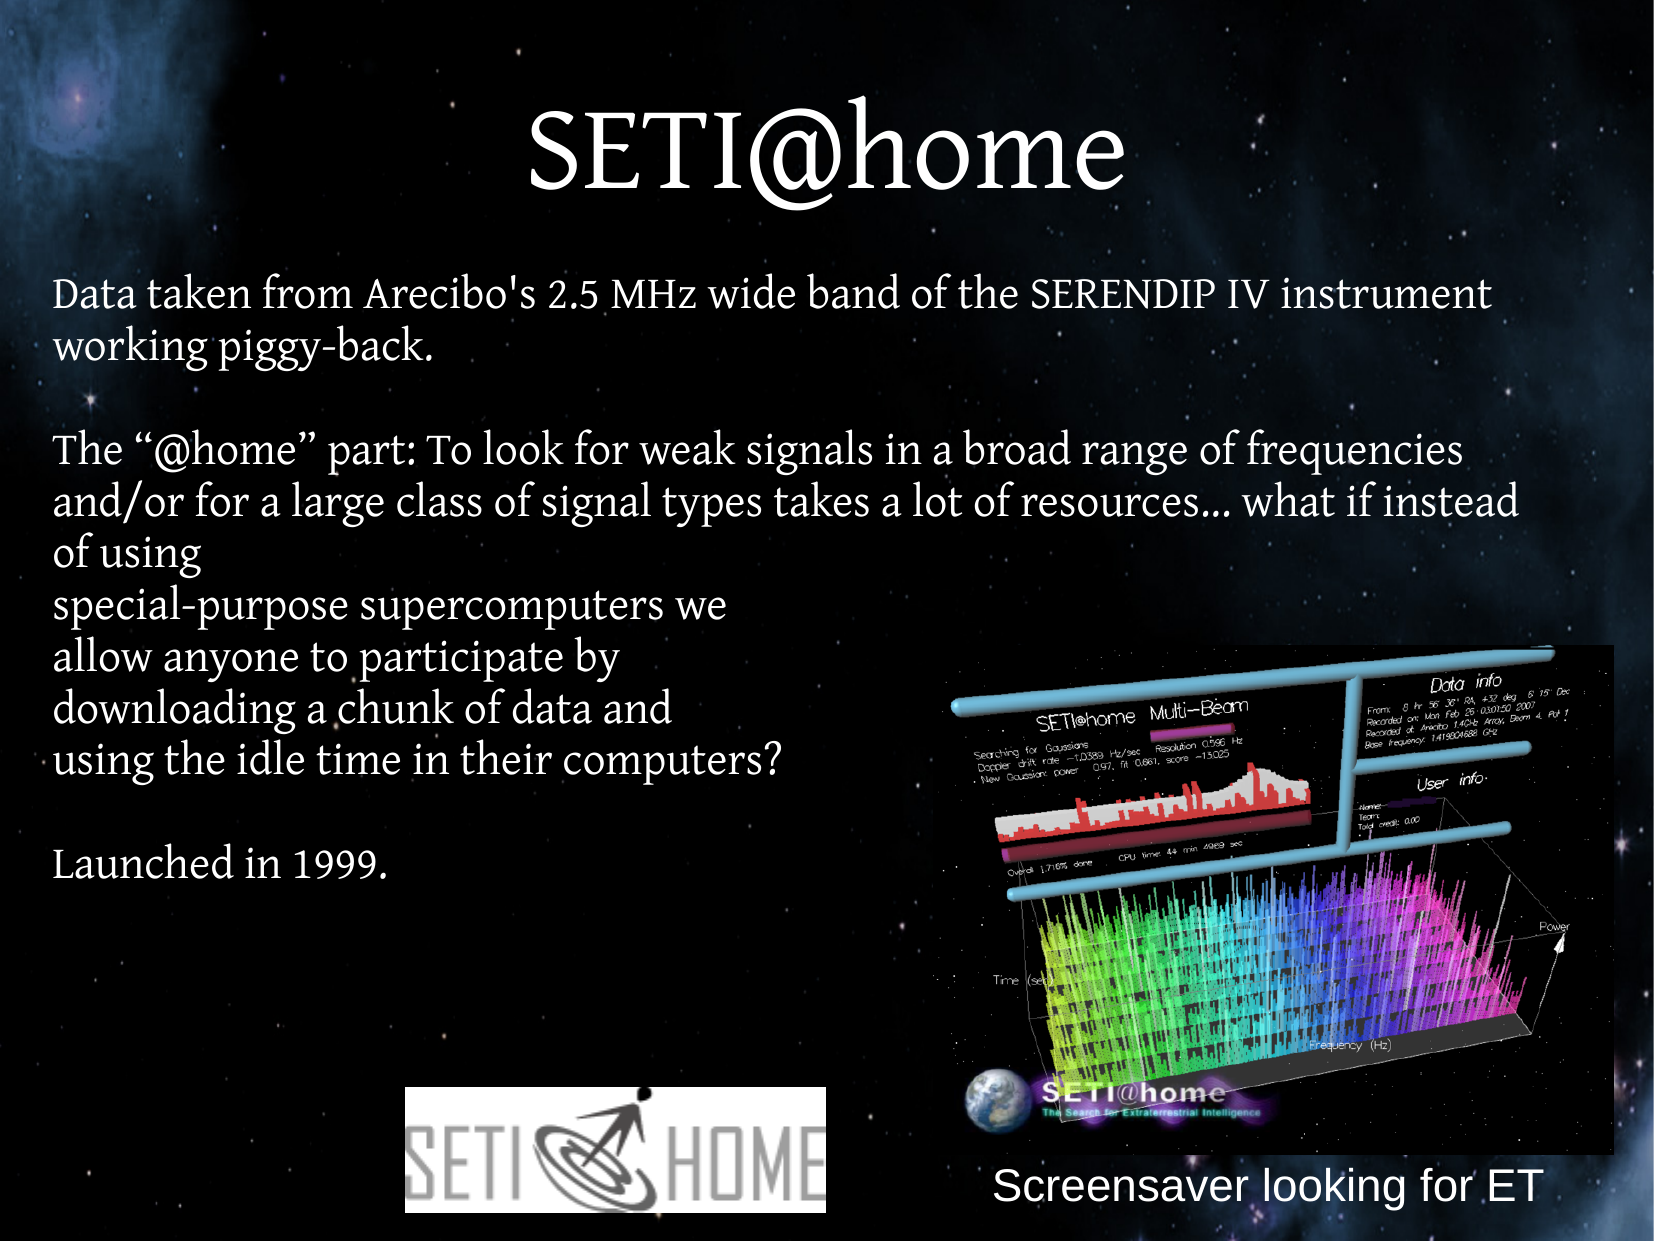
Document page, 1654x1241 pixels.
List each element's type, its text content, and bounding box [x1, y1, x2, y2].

text_box Data taken from Arecibo's 2.5 MHz wide band of the SERENDIP IV instrument working piggy-back. The “@home” part: To look for weak signals in a broad range of frequencies and/or for a large class of signal types takes a lot of resources... what if instead of using special-purpose supercomputers we allow anyone to participate by downloading a chunk of data and using the idle time in their computers? Launched in 1999. [37, 262, 1538, 1200]
picture [0, 0, 1654, 1241]
title SETI@home [82, 49, 1571, 257]
text_box Screensaver looking for ET [977, 1152, 1580, 1241]
